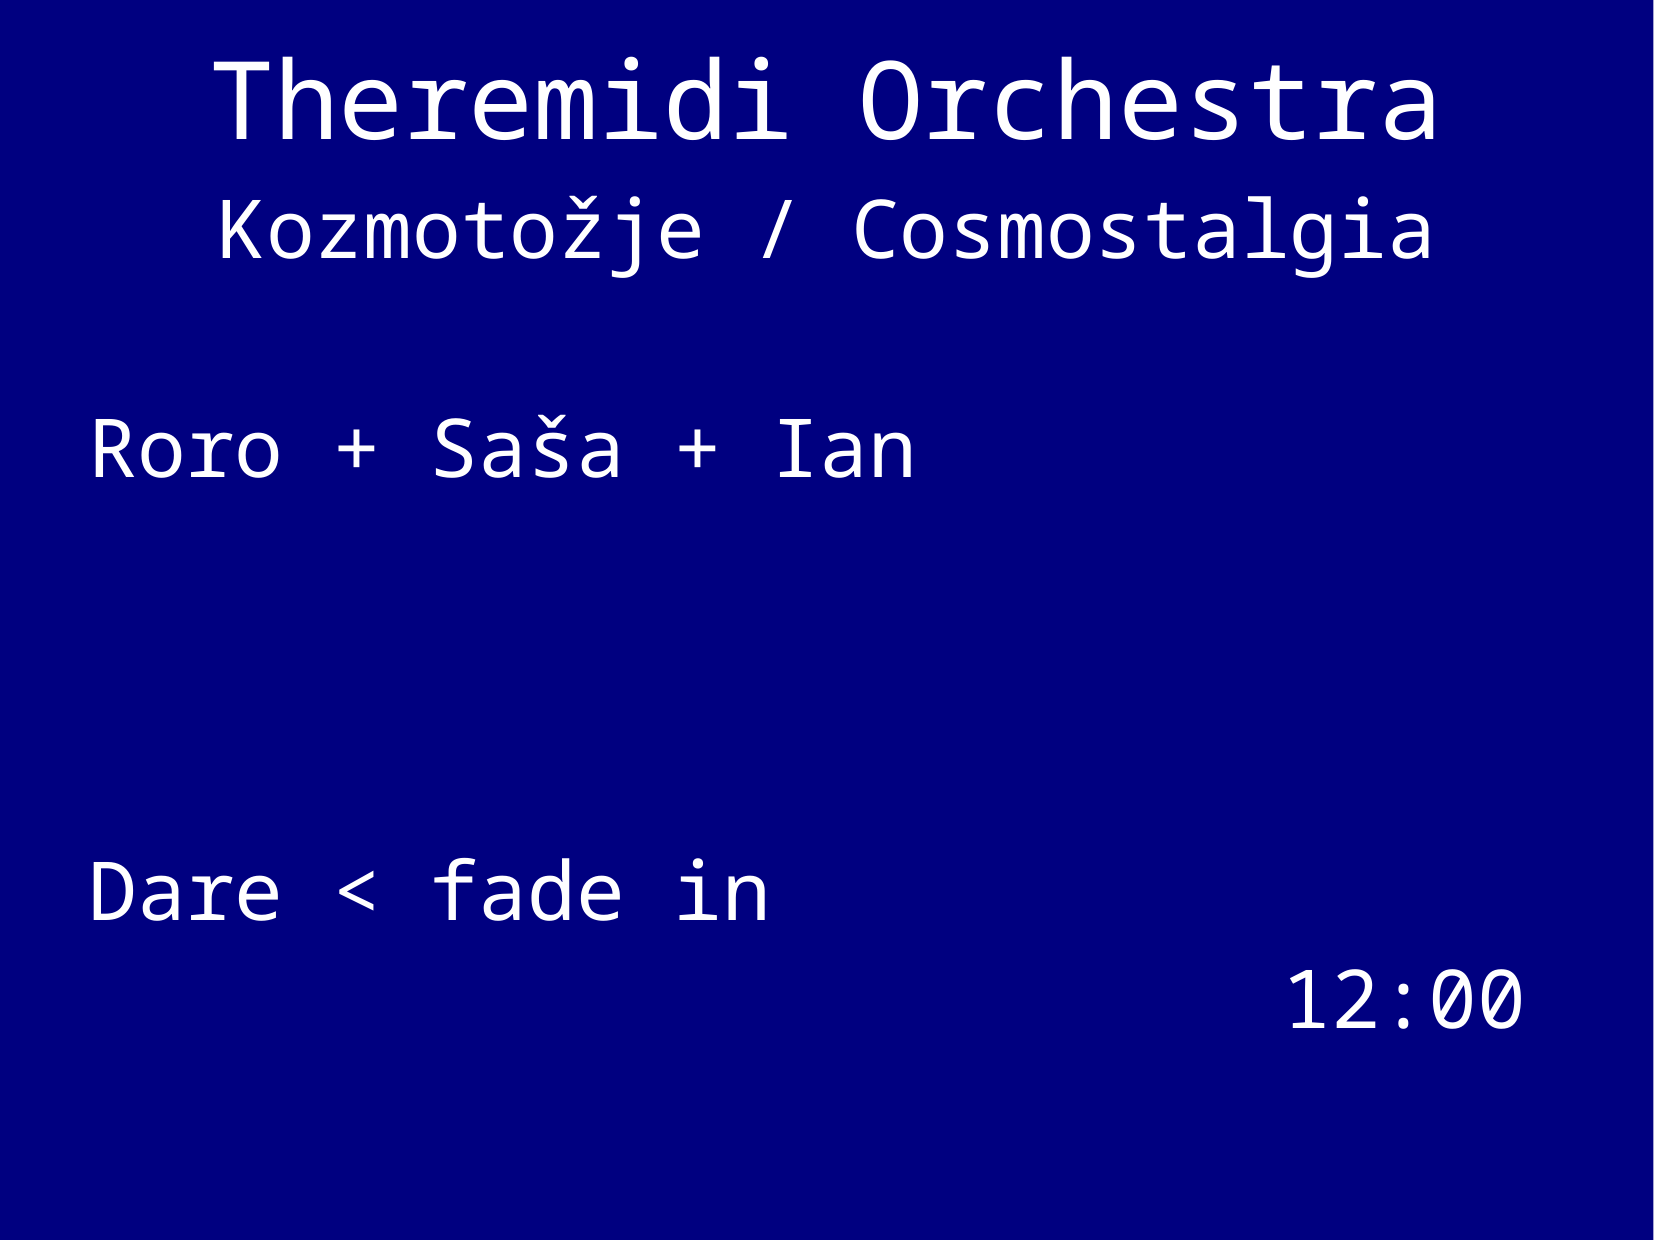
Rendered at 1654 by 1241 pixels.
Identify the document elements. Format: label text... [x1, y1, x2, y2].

title Theremidi Orchestra Kozmotožje / Cosmostalgia [82, 49, 1571, 257]
text_box 12:00 [1282, 900, 1620, 1096]
subtitle Roro + Saša + Ian Dare < fade in [88, 272, 1566, 1063]
